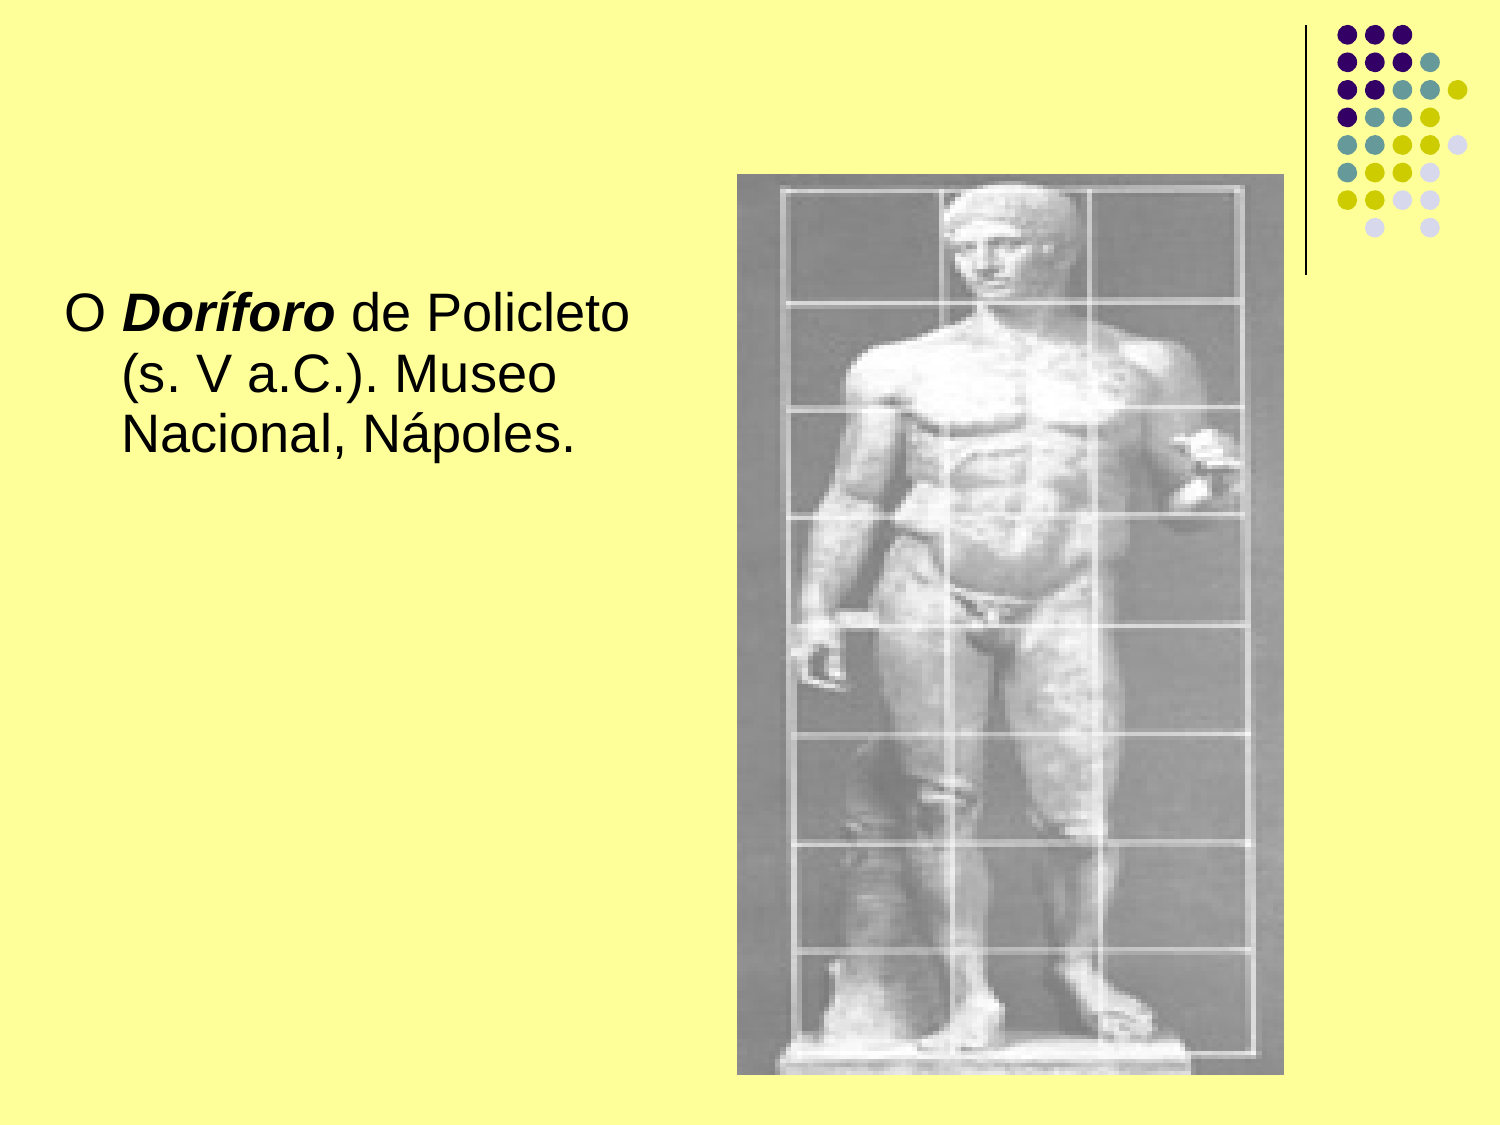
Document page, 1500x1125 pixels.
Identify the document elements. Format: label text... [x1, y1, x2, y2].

picture [737, 174, 1284, 1075]
list O Doríforo de Policleto (s. V a.C.). Museo Nacional, Nápoles. [50, 275, 713, 999]
